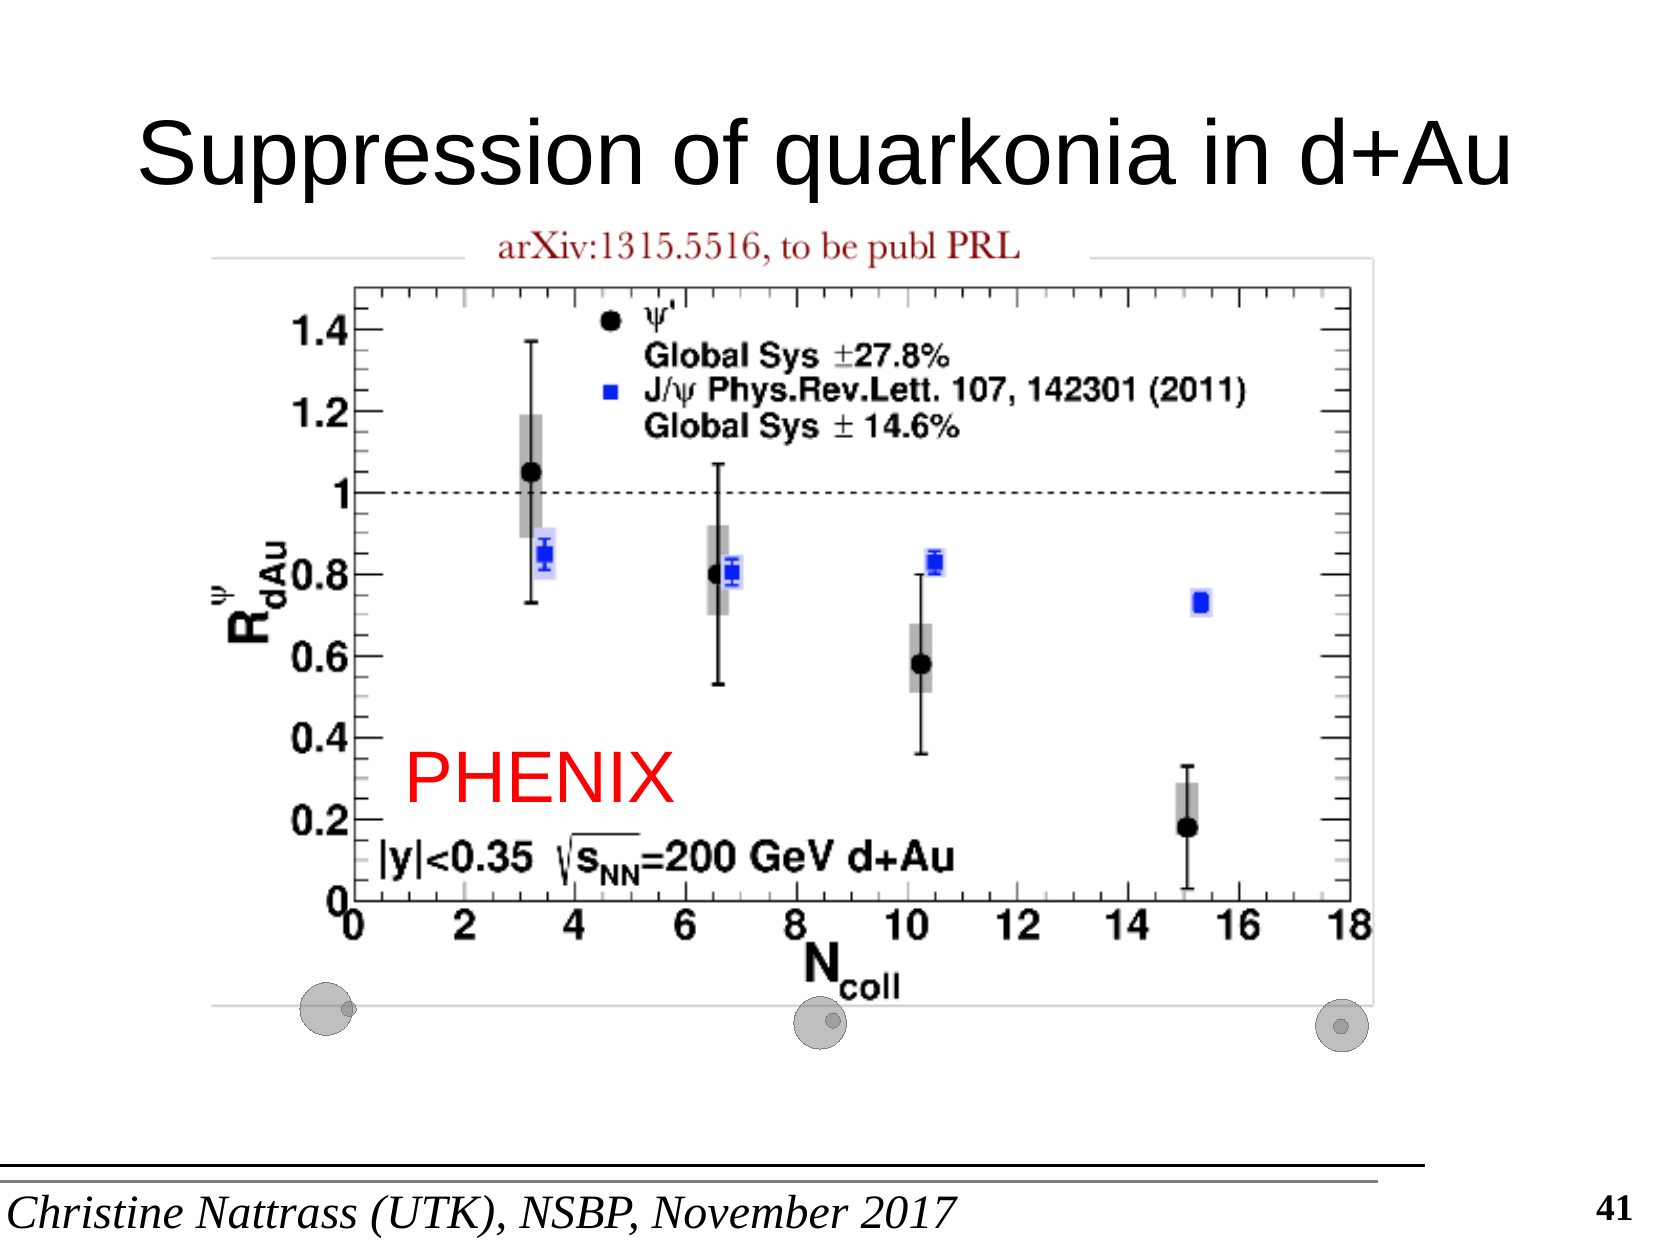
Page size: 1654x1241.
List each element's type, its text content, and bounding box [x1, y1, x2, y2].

text_box [1315, 999, 1369, 1052]
text_box [793, 996, 847, 1050]
picture [195, 209, 1396, 1021]
title Suppression of quarkonia in d+Au [82, 49, 1571, 257]
text_box PHENIX [390, 728, 916, 826]
text_box [299, 982, 357, 1036]
